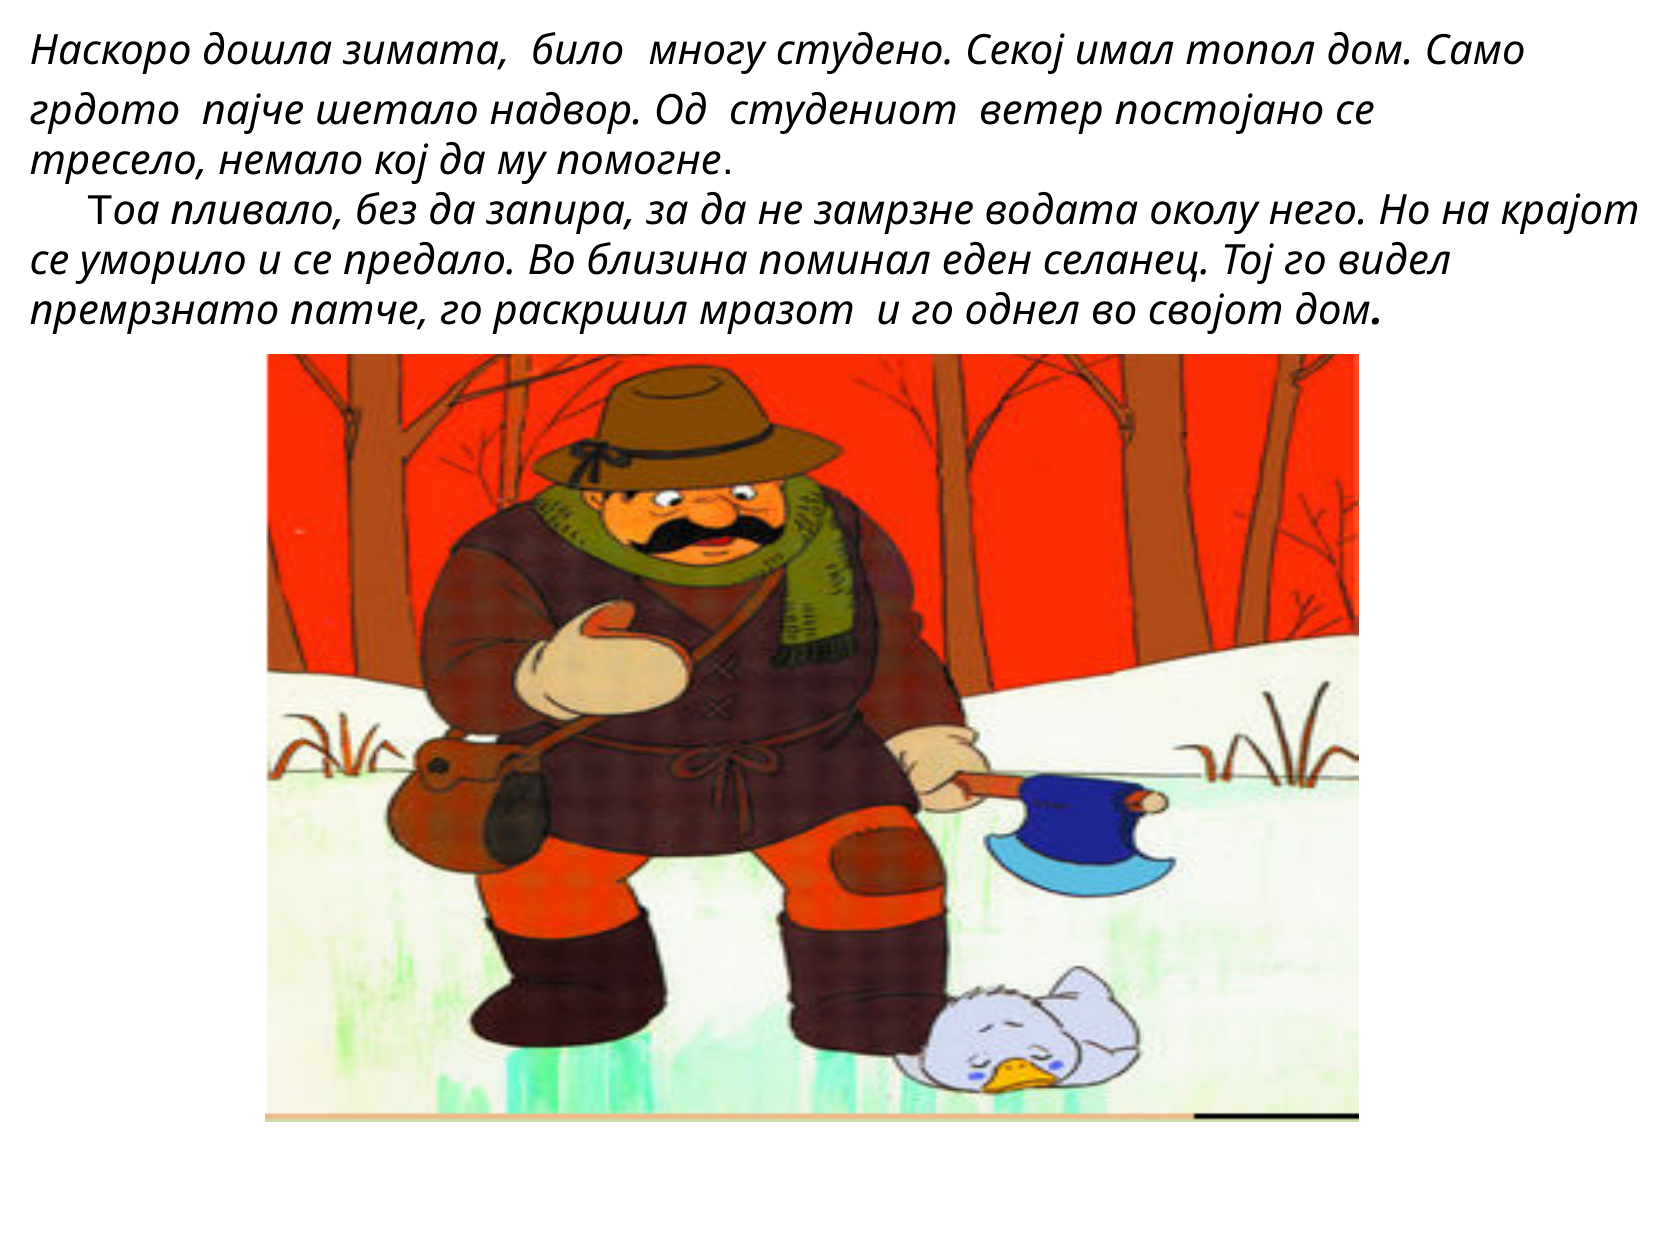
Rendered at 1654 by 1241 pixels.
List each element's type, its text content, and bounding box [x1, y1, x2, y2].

title Наскоро дошла зимата, билo многу студенo. Секој имал топол дом. Само грдoто пајче шетало надвор. Од студениот ветер постојано се тресело, немало кој да му помогне. Тоа пливало, без да запира, за да не замрзне водата околу него. Но на крајот се уморило и се предало. Во близина поминал еден селанец. Тој го видел премрзнато патче, го раскршил мразот и го однел во својот дом. [29, 0, 1654, 356]
picture [265, 354, 1359, 1123]
